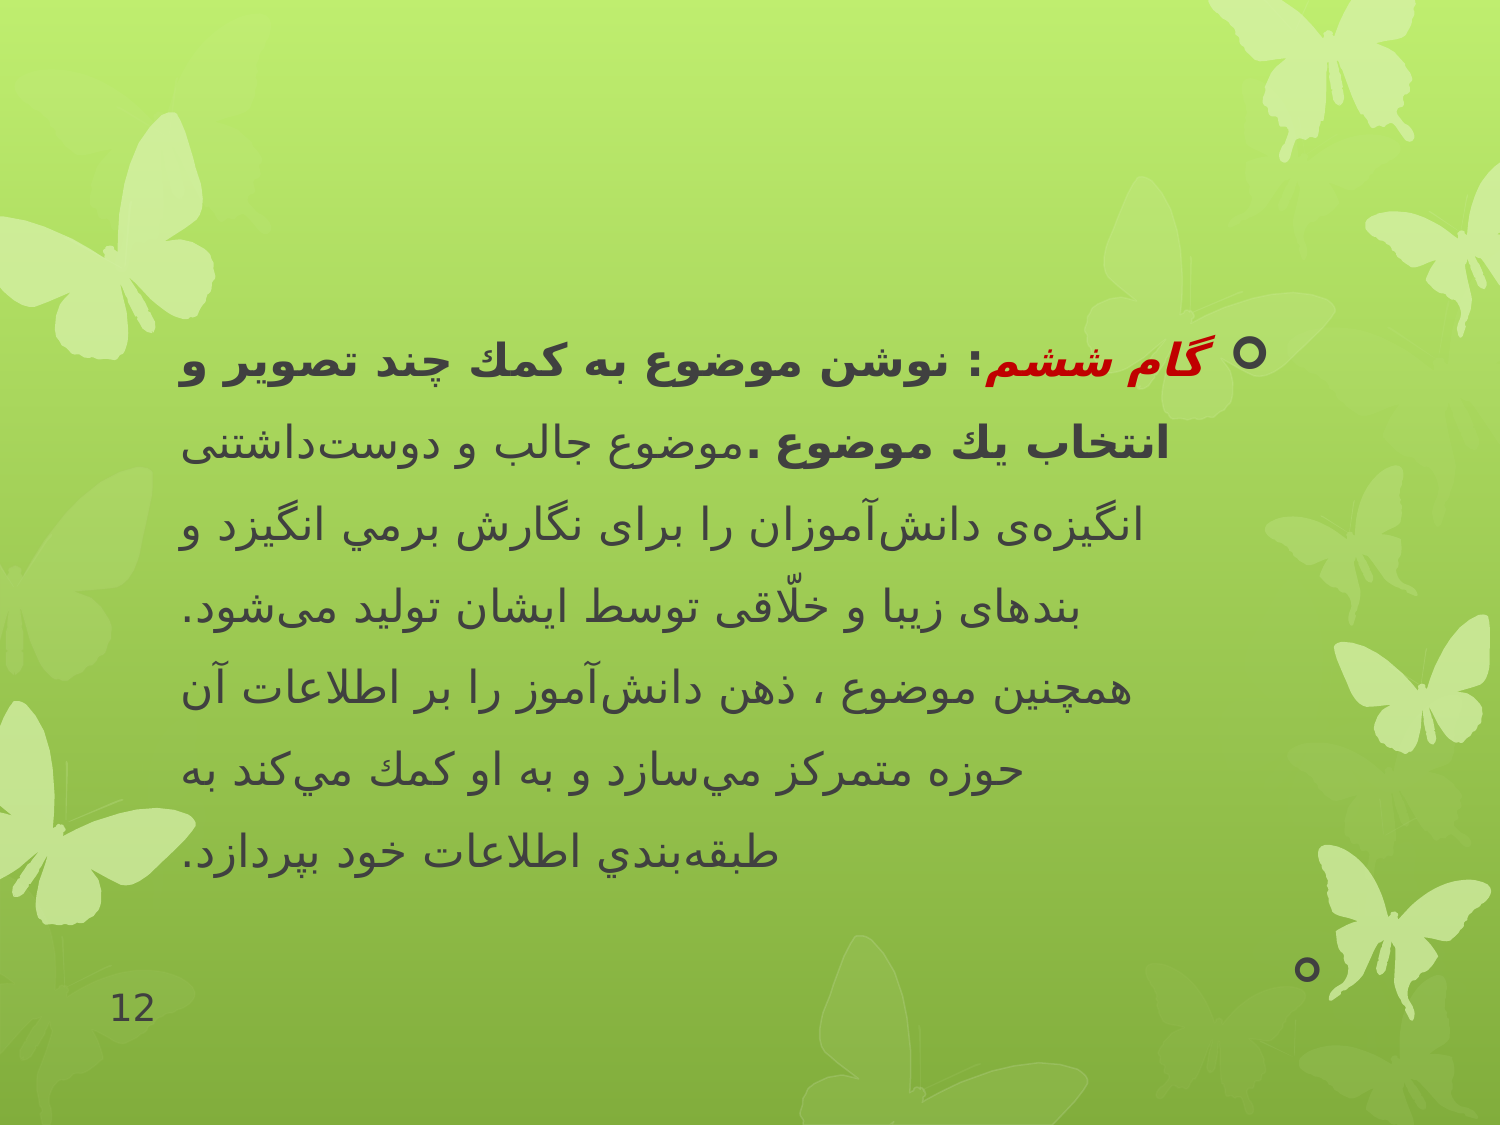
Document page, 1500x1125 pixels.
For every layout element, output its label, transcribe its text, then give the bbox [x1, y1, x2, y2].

text_box [94, 976, 194, 1037]
list گام ششم: نوشن موضوع به كمك چند تصوير و انتخاب يك موضوع .موضوع جالب و دوست‌داشتنی انگیزه‌ی دانش‌آموزان را برای نگارش برمي انگيزد و بند‌های زیبا و خلّاقی توسط ایشان تولید می‌شود. همچنين موضوع ، ذهن دانش‌آموز را بر اطلاعات آن حوزه متمركز مي‌سازد و به او كمك مي‌كند به طبقه‌بندي اطلاعات خود بپردازد. [165, 296, 1335, 962]
